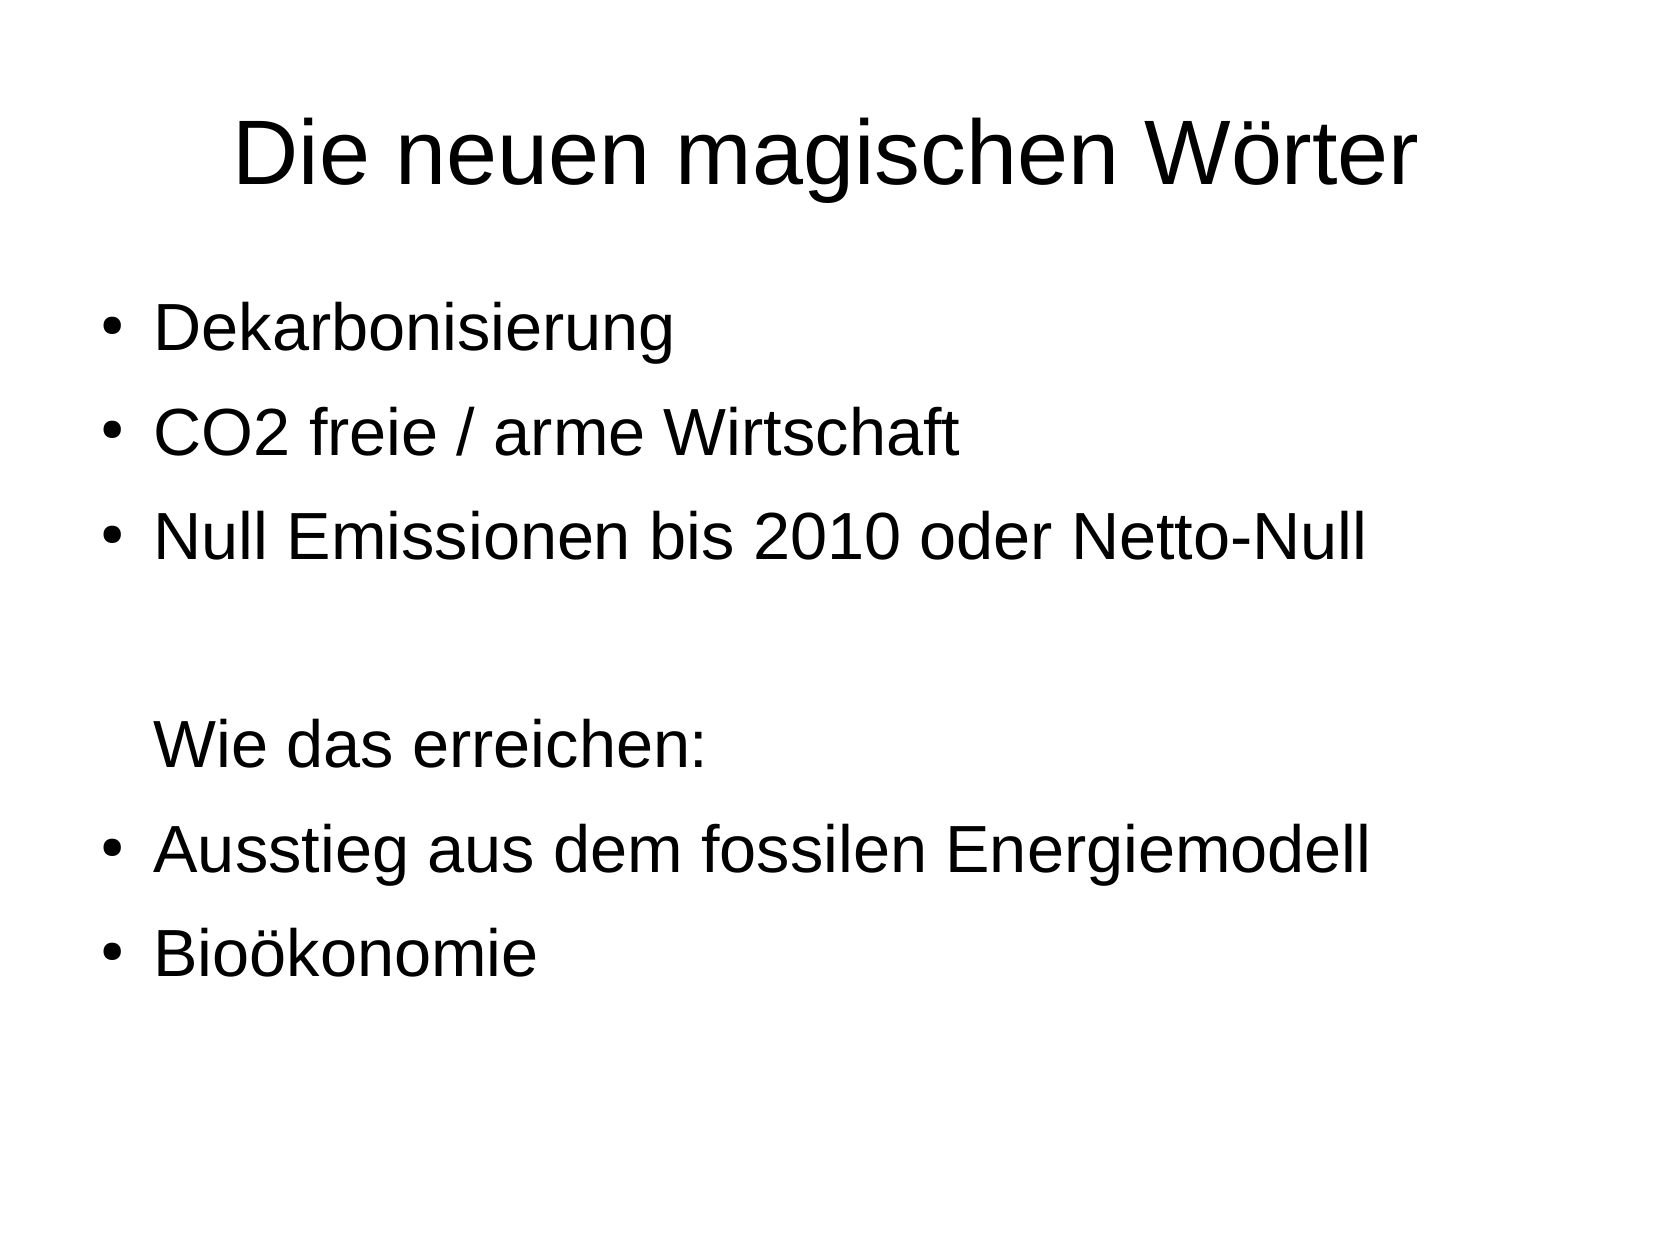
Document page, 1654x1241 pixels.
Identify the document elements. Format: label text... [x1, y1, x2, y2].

list Dekarbonisierung CO2 freie / arme Wirtschaft Null Emissionen bis 2010 oder Netto-Null Wie das erreichen: Ausstieg aus dem fossilen Energiemodell Bioökonomie [82, 290, 1571, 1010]
title Die neuen magischen Wörter [82, 49, 1571, 257]
